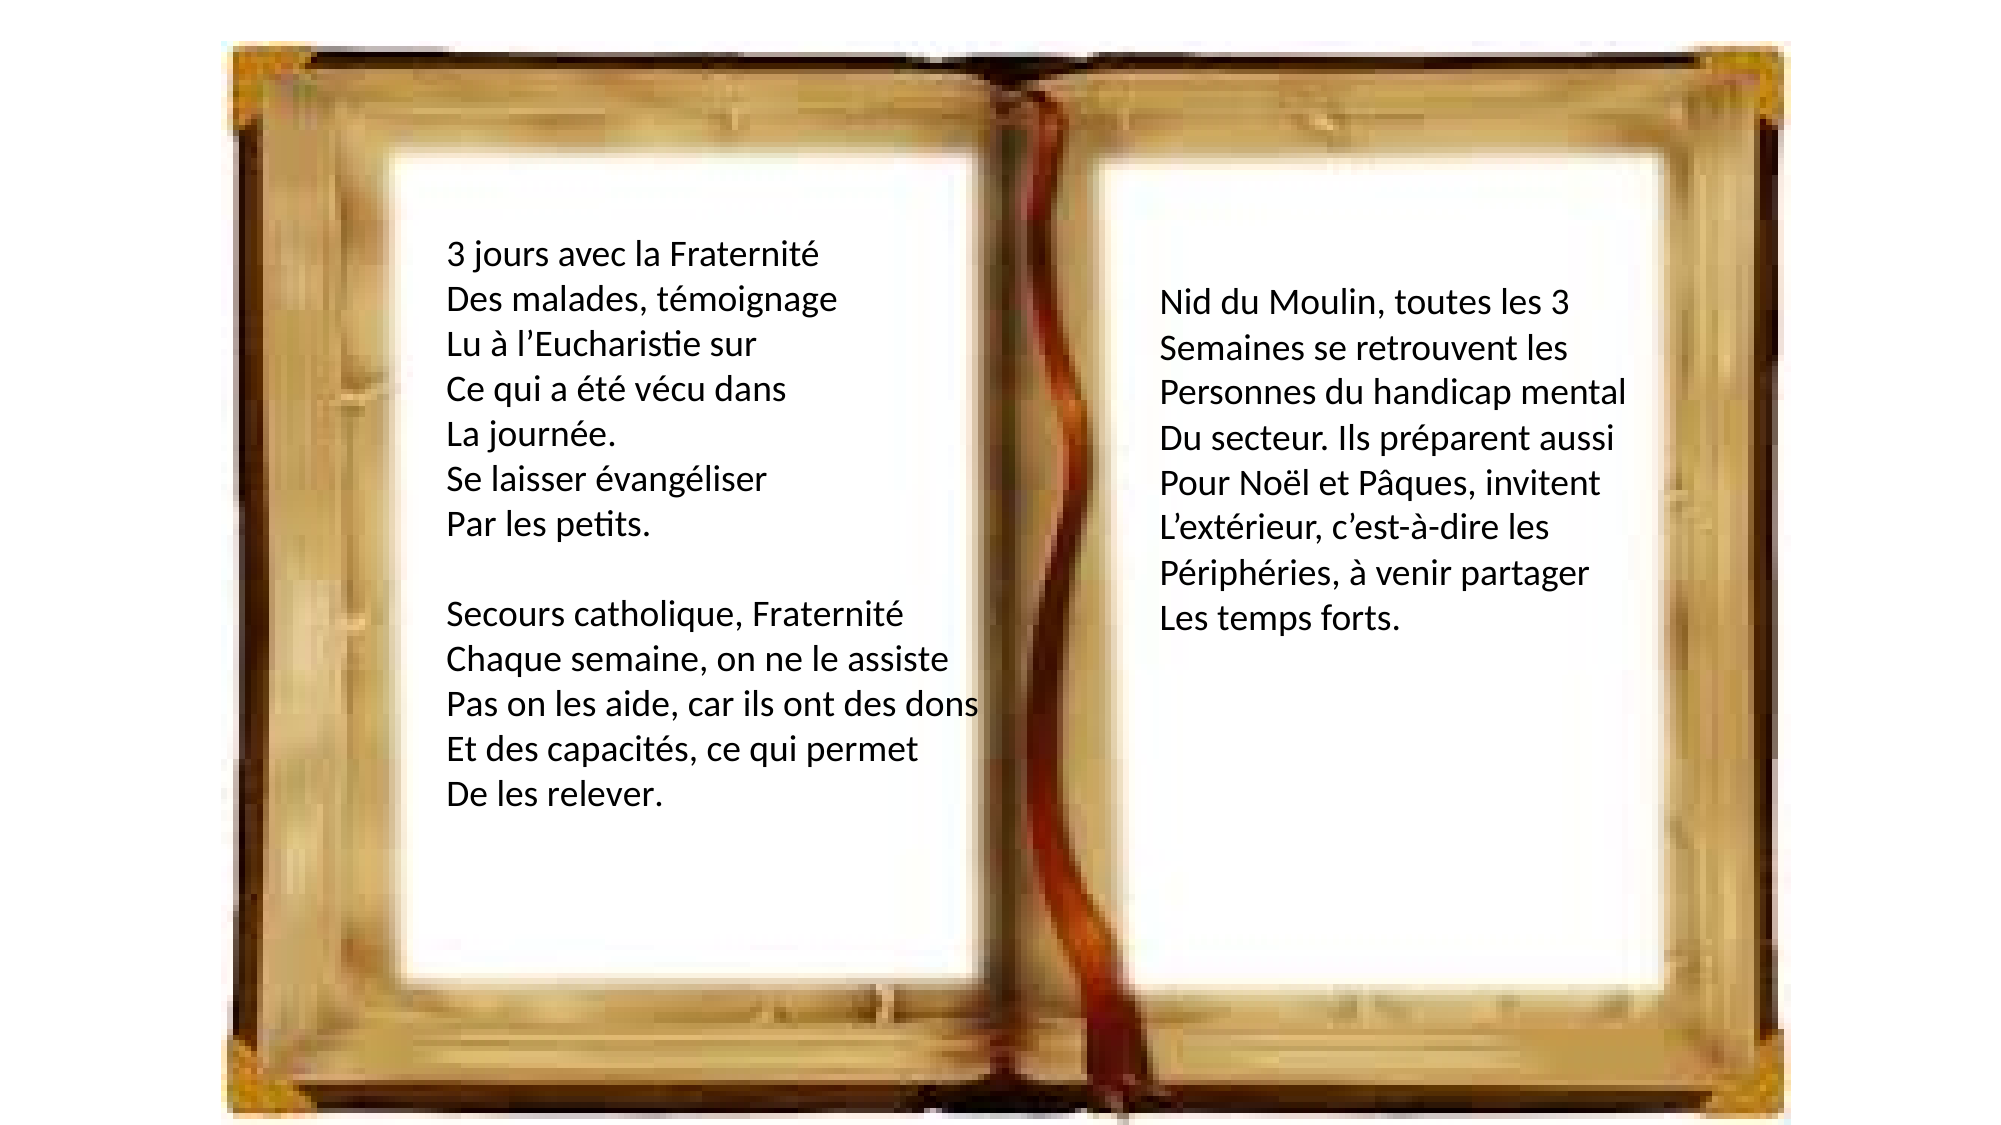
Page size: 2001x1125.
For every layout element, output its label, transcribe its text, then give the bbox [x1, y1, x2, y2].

text_box Nid du Moulin, toutes les 3 Semaines se retrouvent les Personnes du handicap mental Du secteur. Ils préparent aussi Pour Noël et Pâques, invitent L’extérieur, c’est-à-dire les Périphéries, à venir partager Les temps forts. [1144, 270, 1648, 649]
text_box 3 jours avec la Fraternité Des malades, témoignage Lu à l’Eucharistie sur Ce qui a été vécu dans La journée. Se laisser évangéliser Par les petits. Secours catholique, Fraternité Chaque semaine, on ne le assiste Pas on les aide, car ils ont des dons Et des capacités, ce qui permet De les relever. [431, 221, 1002, 919]
picture [221, 41, 1791, 1125]
